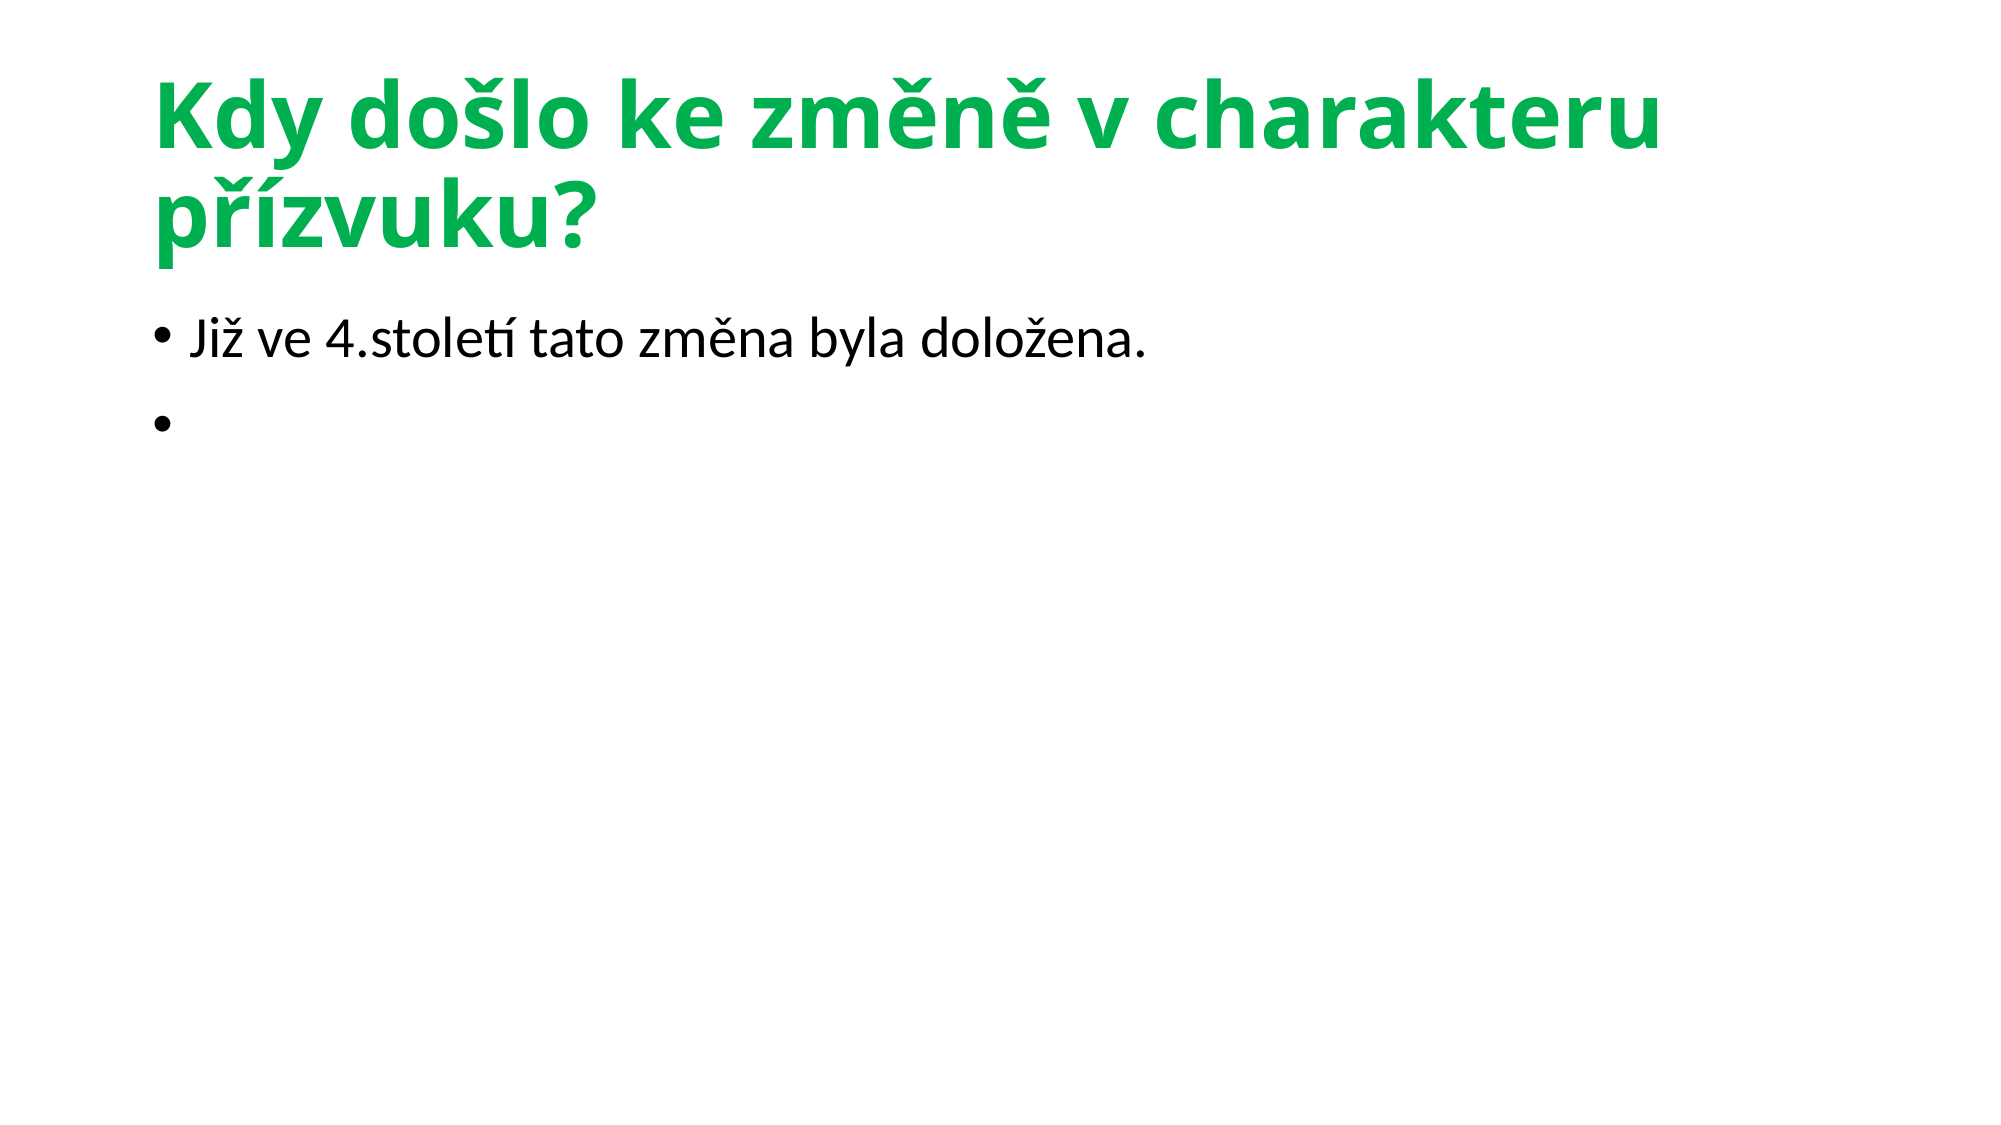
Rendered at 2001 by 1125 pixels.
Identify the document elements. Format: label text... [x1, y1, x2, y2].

title Kdy došlo ke změně v charakteru přízvuku? [137, 59, 1863, 278]
list Již ve 4.století tato změna byla doložena. [137, 299, 1863, 1014]
